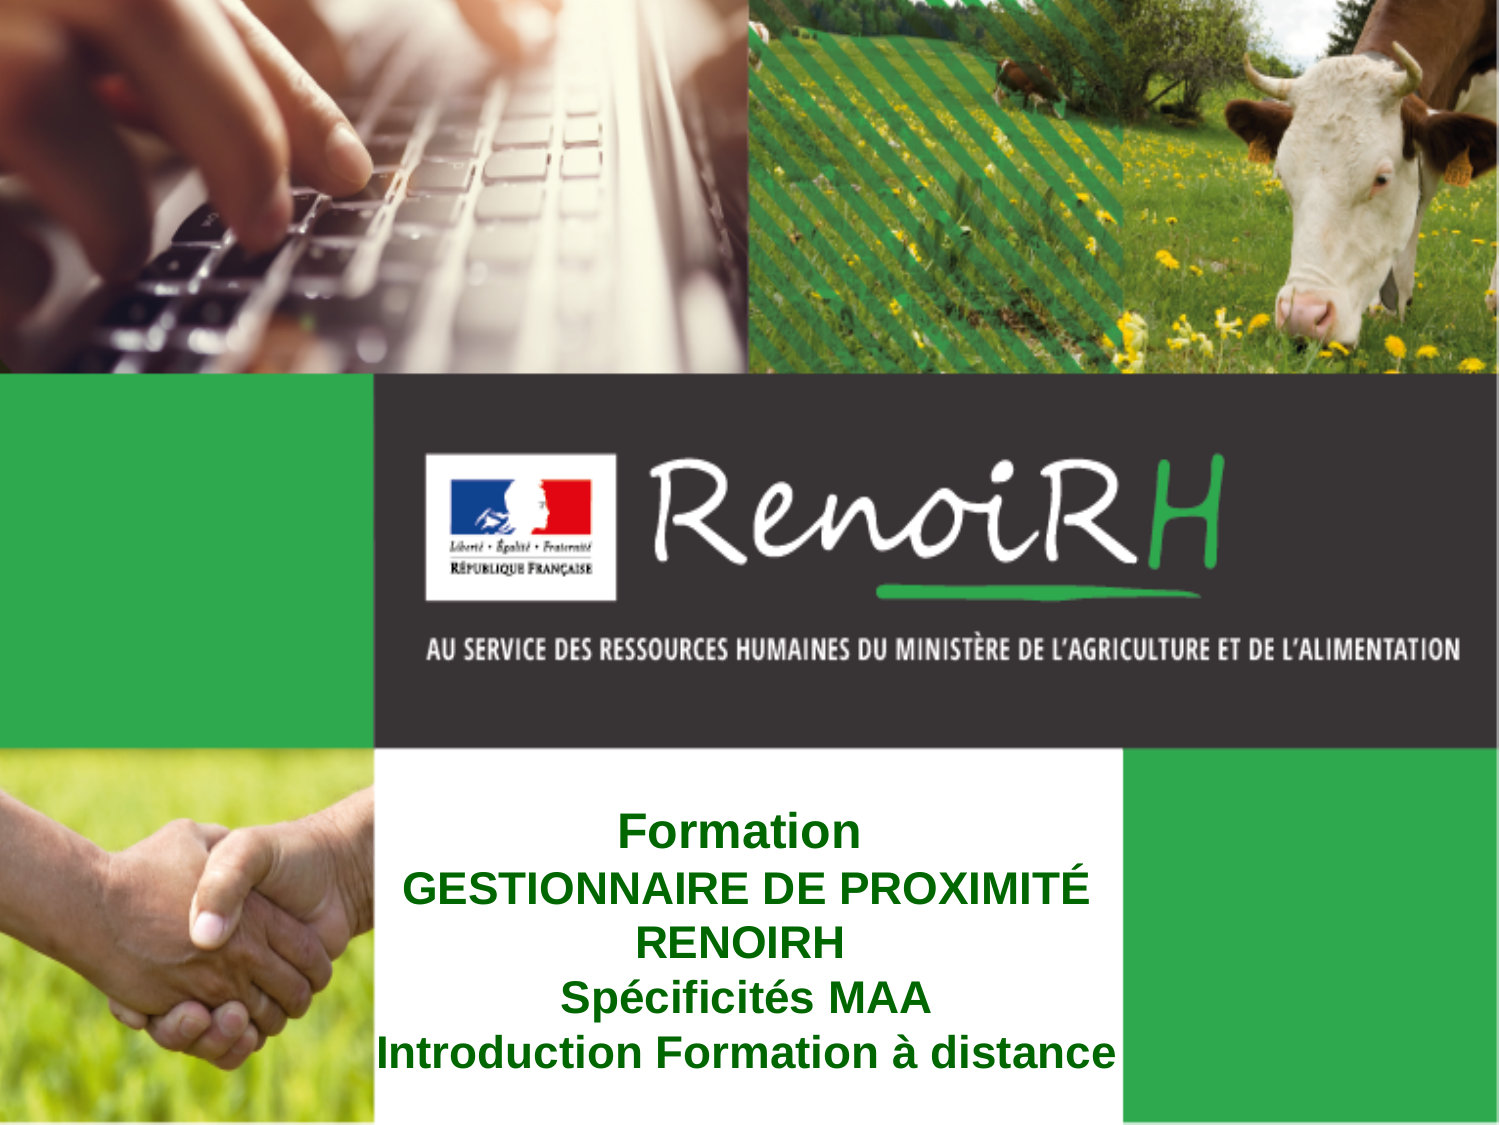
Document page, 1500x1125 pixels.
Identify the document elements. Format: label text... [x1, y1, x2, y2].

picture [0, 0, 1499, 1125]
text_box Formation GESTIONNAIRE DE PROXIMITÉ RENOIRH Spécificités MAA Introduction Formation à distance [339, 754, 1155, 1123]
